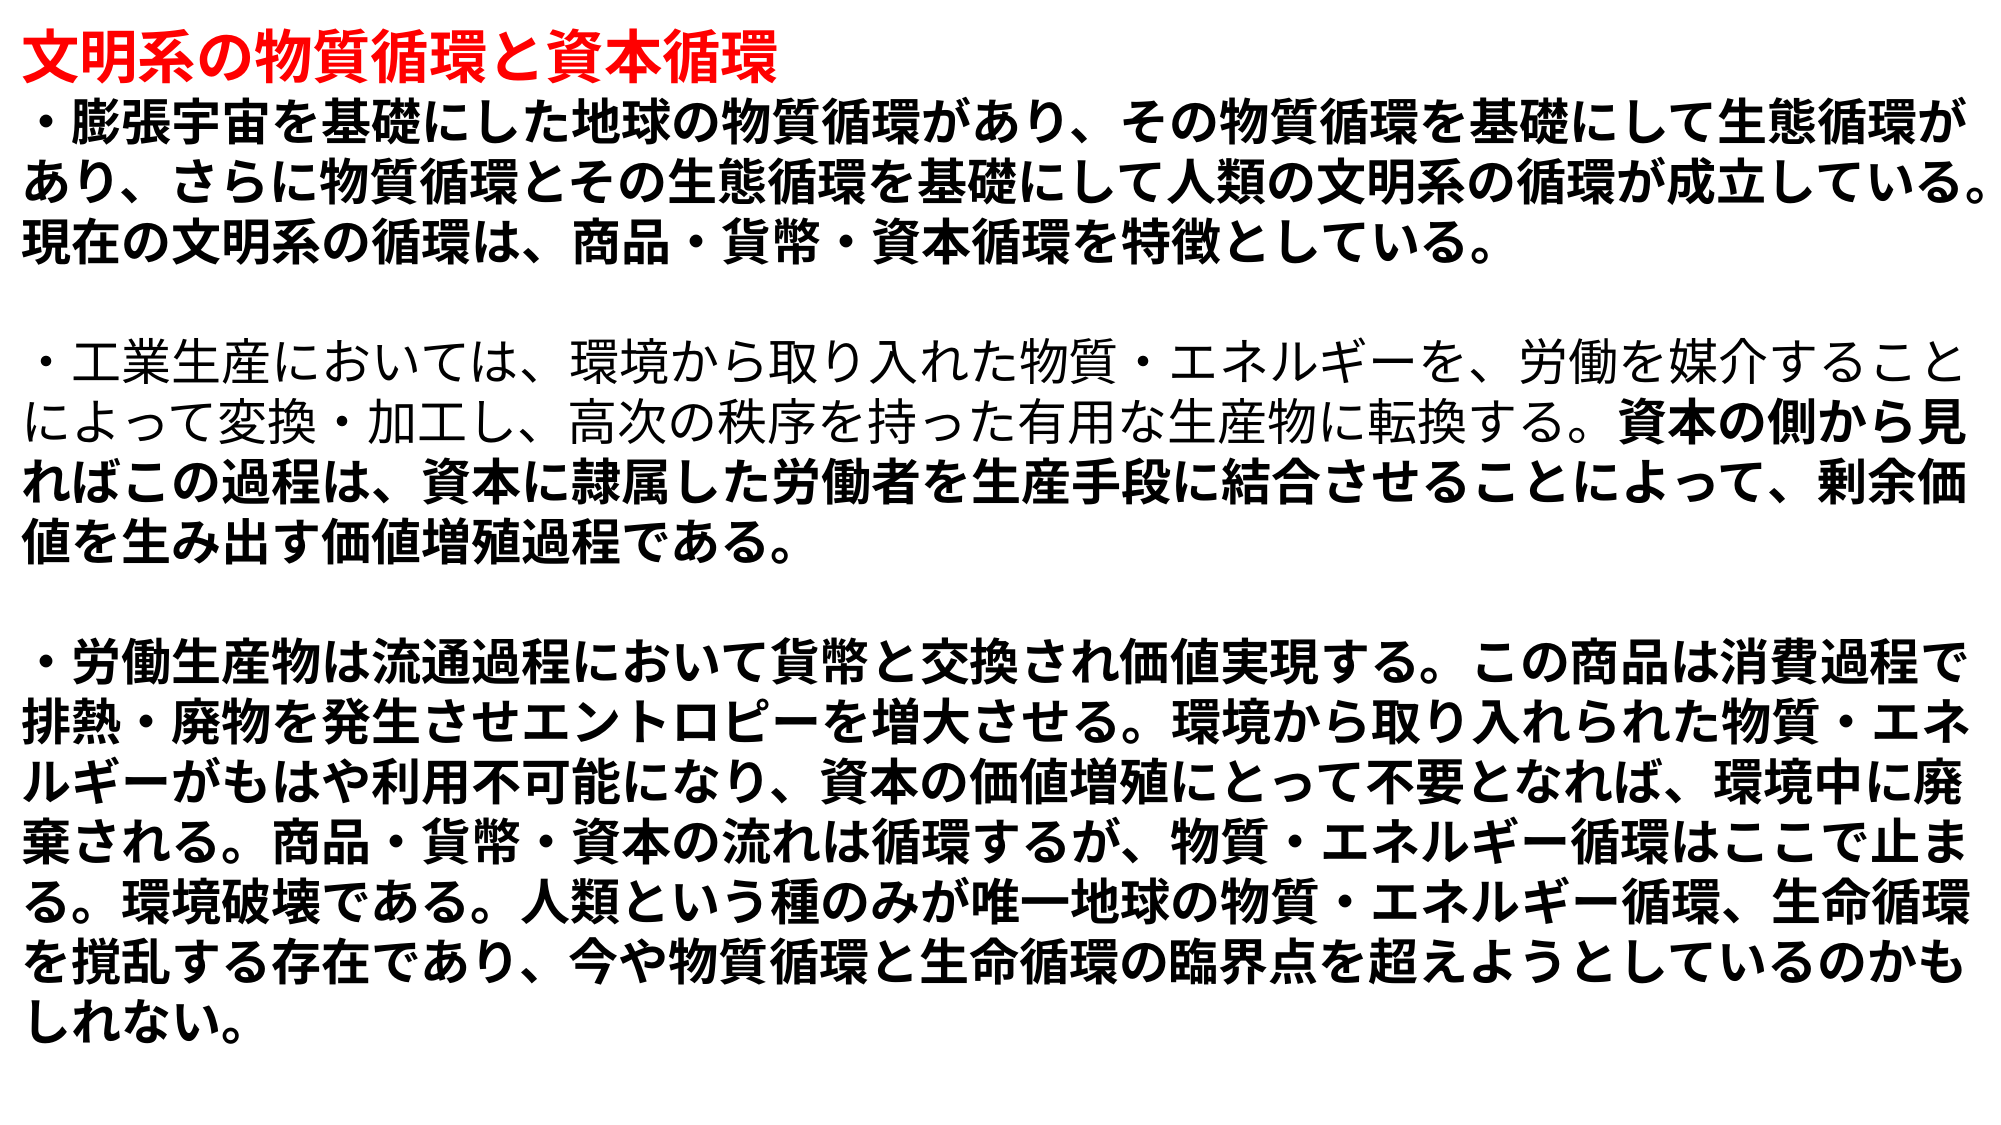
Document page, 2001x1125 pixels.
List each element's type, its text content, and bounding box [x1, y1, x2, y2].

text_box 文明系の物質循環と資本循環 ・膨張宇宙を基礎にした地球の物質循環があり、その物質循環を基礎にして生態循環があり、さらに物質循環とその生態循環を基礎にして人類の文明系の循環が成立している。現在の文明系の循環は、商品・貨幣・資本循環を特徴としている。 ・工業生産においては、環境から取り入れた物質・エネルギーを、労働を媒介することによって変換・加工し、高次の秩序を持った有用な生産物に転換する。資本の側から見ればこの過程は、資本に隷属した労働者を生産手段に結合させることによって、剰余価値を生み出す価値増殖過程である。 ・労働生産物は流通過程において貨幣と交換され価値実現する。この商品は消費過程で排熱・廃物を発生させエントロピーを増大させる。環境から取り入れられた物質・エネルギーがもはや利用不可能になり、資本の価値増殖にとって不要となれば、環境中に廃棄される。商品・貨幣・資本の流れは循環するが、物質・エネルギー循環はここで止まる。環境破壊である。人類という種のみが唯一地球の物質・エネルギー循環、生命循環を撹乱する存在であり、今や物質循環と生命循環の臨界点を超えようとしているのかもしれない。 [6, 12, 2000, 1054]
